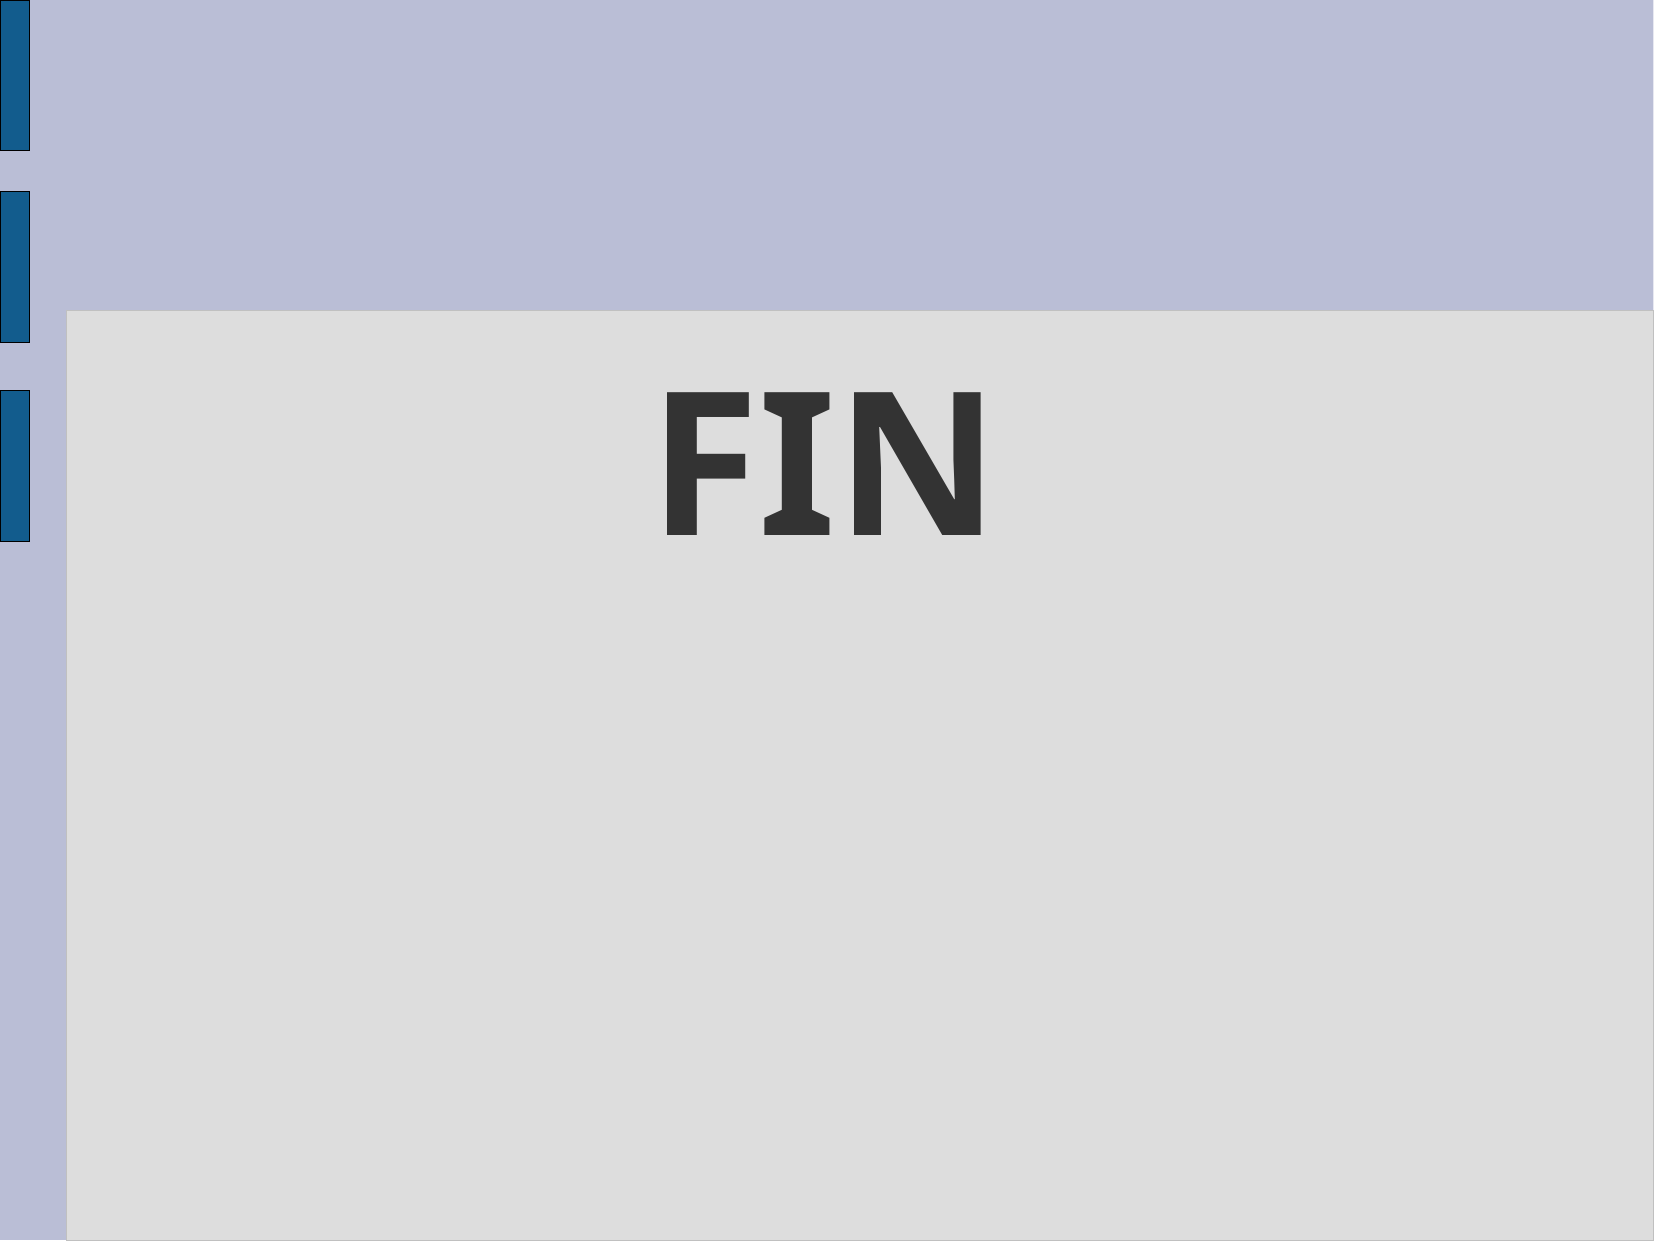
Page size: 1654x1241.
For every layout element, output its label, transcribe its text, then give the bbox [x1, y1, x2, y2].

title FIN [118, 330, 1531, 586]
